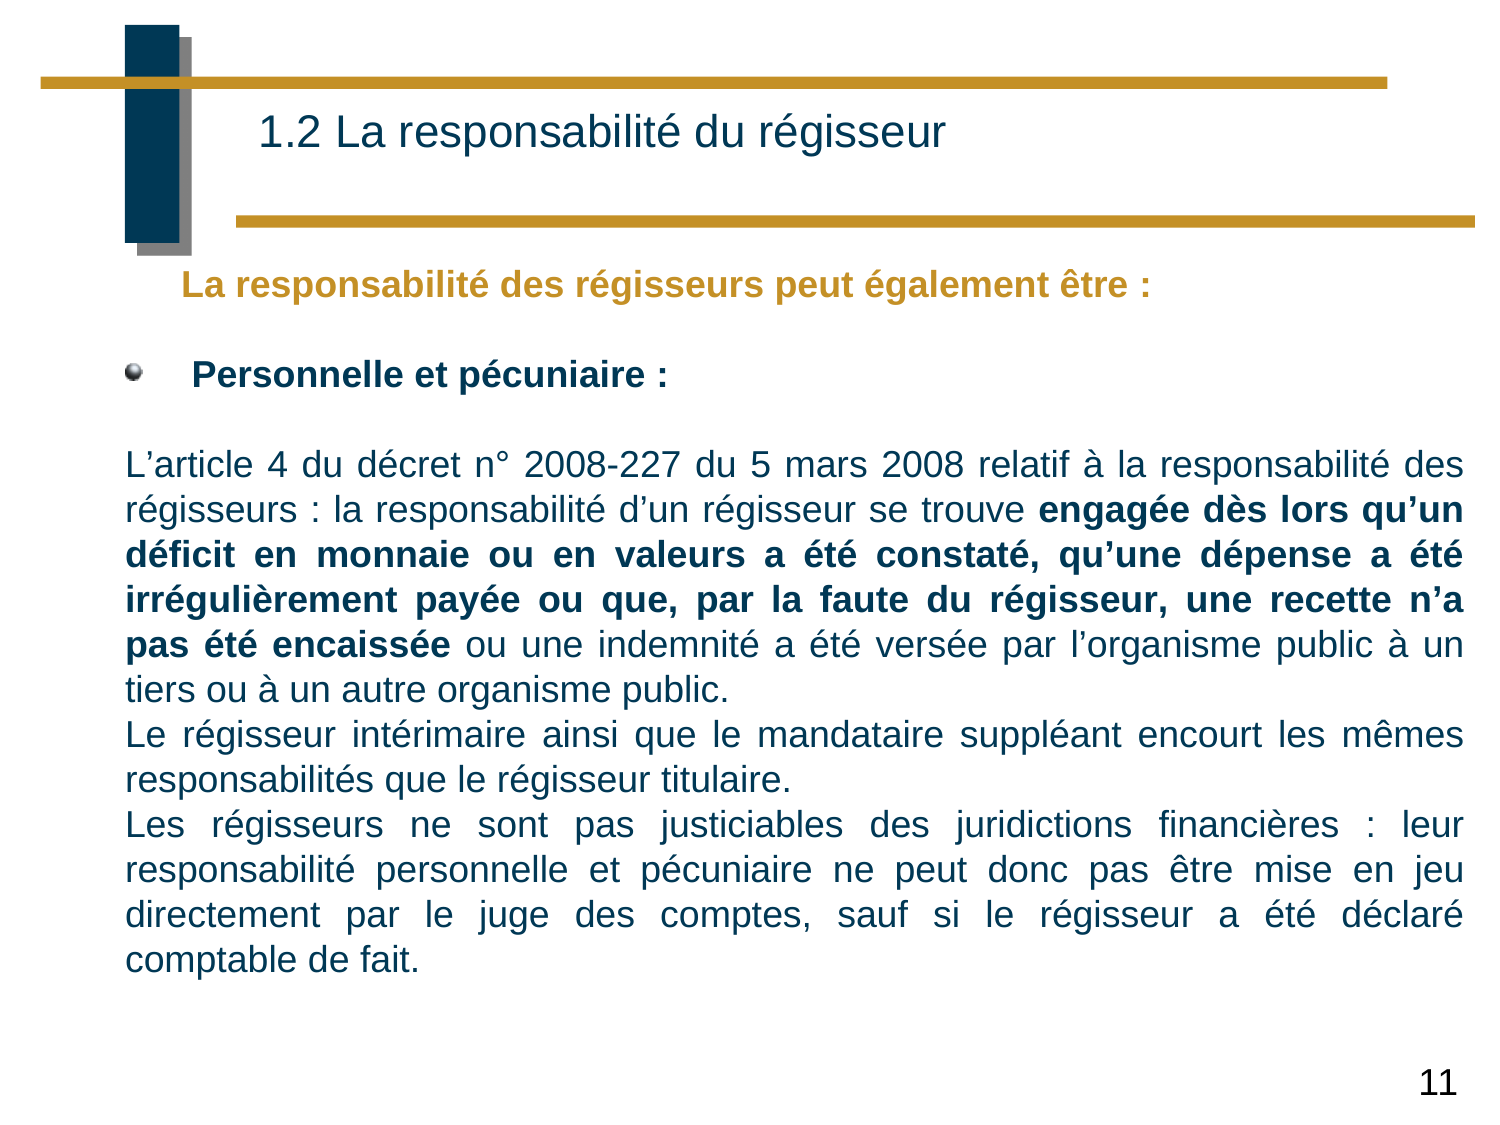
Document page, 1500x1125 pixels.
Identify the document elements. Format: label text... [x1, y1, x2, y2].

list 11 [1169, 1012, 1465, 1125]
title 1.2 La responsabilité du régisseur [243, 76, 1500, 187]
text_box [236, 215, 1475, 228]
text_box [40, 24, 243, 243]
list La responsabilité des régisseurs peut également être : Personnelle et pécuniaire : L’article 4 du décret n° 2008-227 du 5 mars 2008 relatif à la responsabilité des régisseurs : la responsabilité d’un régisseur se trouve engagée dès lors qu’un déficit en monnaie ou en valeurs a été constaté, qu’une dépense a été irrégulièrement payée ou que, par la faute du régisseur, une recette n’a pas été encaissée ou une indemnité a été versée par l’organisme public à un tiers ou à un autre organisme public. Le régisseur intérimaire ainsi que le mandataire suppléant encourt les mêmes responsabilités que le régisseur titulaire. Les régisseurs ne sont pas justiciables des juridictions financières : leur responsabilité personnelle et pécuniaire ne peut donc pas être mise en jeu directement par le juge des comptes, sauf si le régisseur a été déclaré comptable de fait. [125, 259, 1465, 1028]
